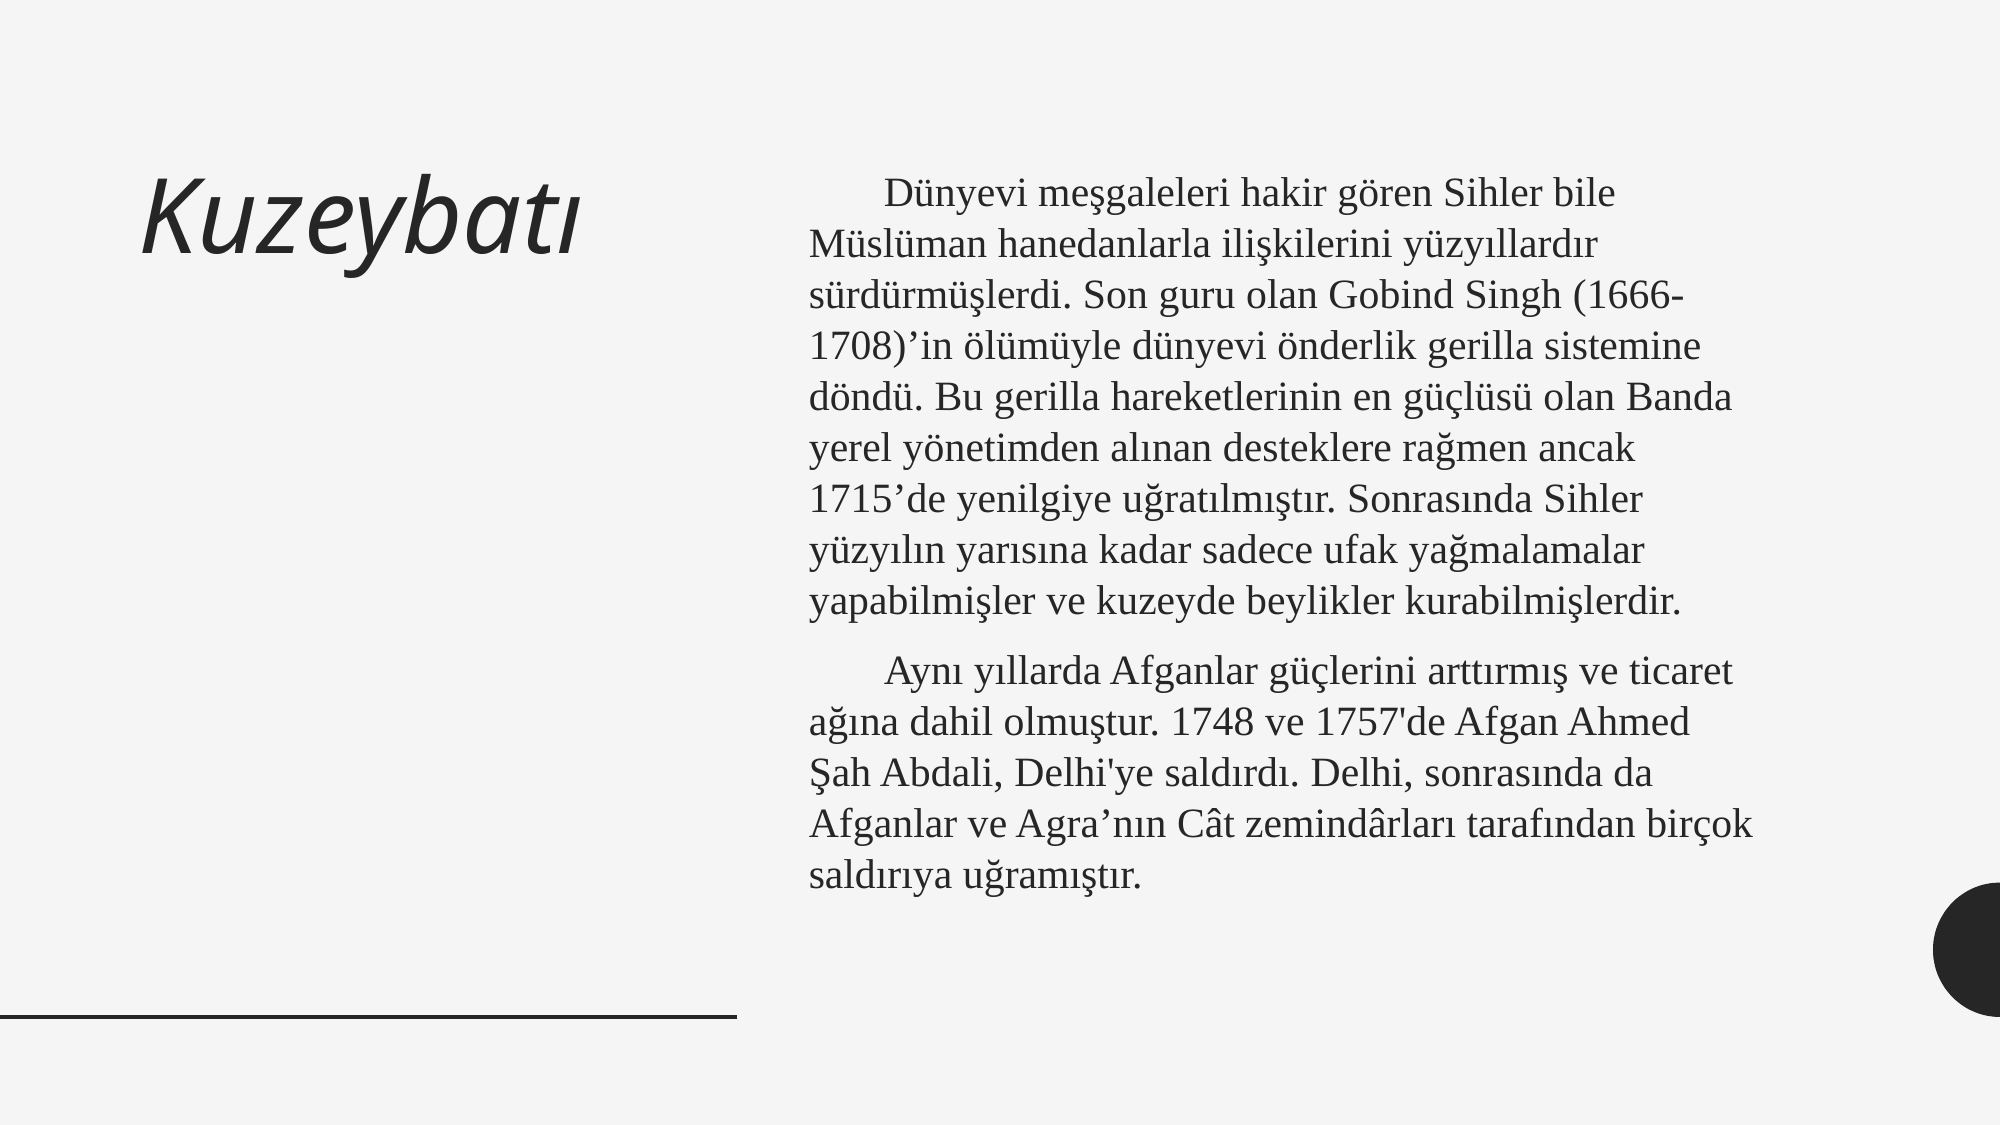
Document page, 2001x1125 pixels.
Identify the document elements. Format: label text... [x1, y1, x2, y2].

list Dünyevi meşgaleleri hakir gören Sihler bile Müslüman hanedanlarla ilişkilerini yüzyıllardır sürdürmüşlerdi. Son guru olan Gobind Singh (1666-1708)’in ölümüyle dünyevi önderlik gerilla sistemine döndü. Bu gerilla hareketlerinin en güçlüsü olan Banda yerel yönetimden alınan desteklere rağmen ancak 1715’de yenilgiye uğratılmıştır. Sonrasında Sihler yüzyılın yarısına kadar sadece ufak yağmalamalar yapabilmişler ve kuzeyde beylikler kurabilmişlerdir. Aynı yıllarda Afganlar güçlerini arttırmış ve ticaret ağına dahil olmuştur. 1748 ve 1757'de Afgan Ahmed Şah Abdali, Delhi'ye saldırdı. Delhi, sonrasında da Afganlar ve Agra’nın Cât zemindârları tarafından birçok saldırıya uğramıştır. [793, 156, 1775, 969]
title Kuzeybatı [123, 156, 753, 969]
